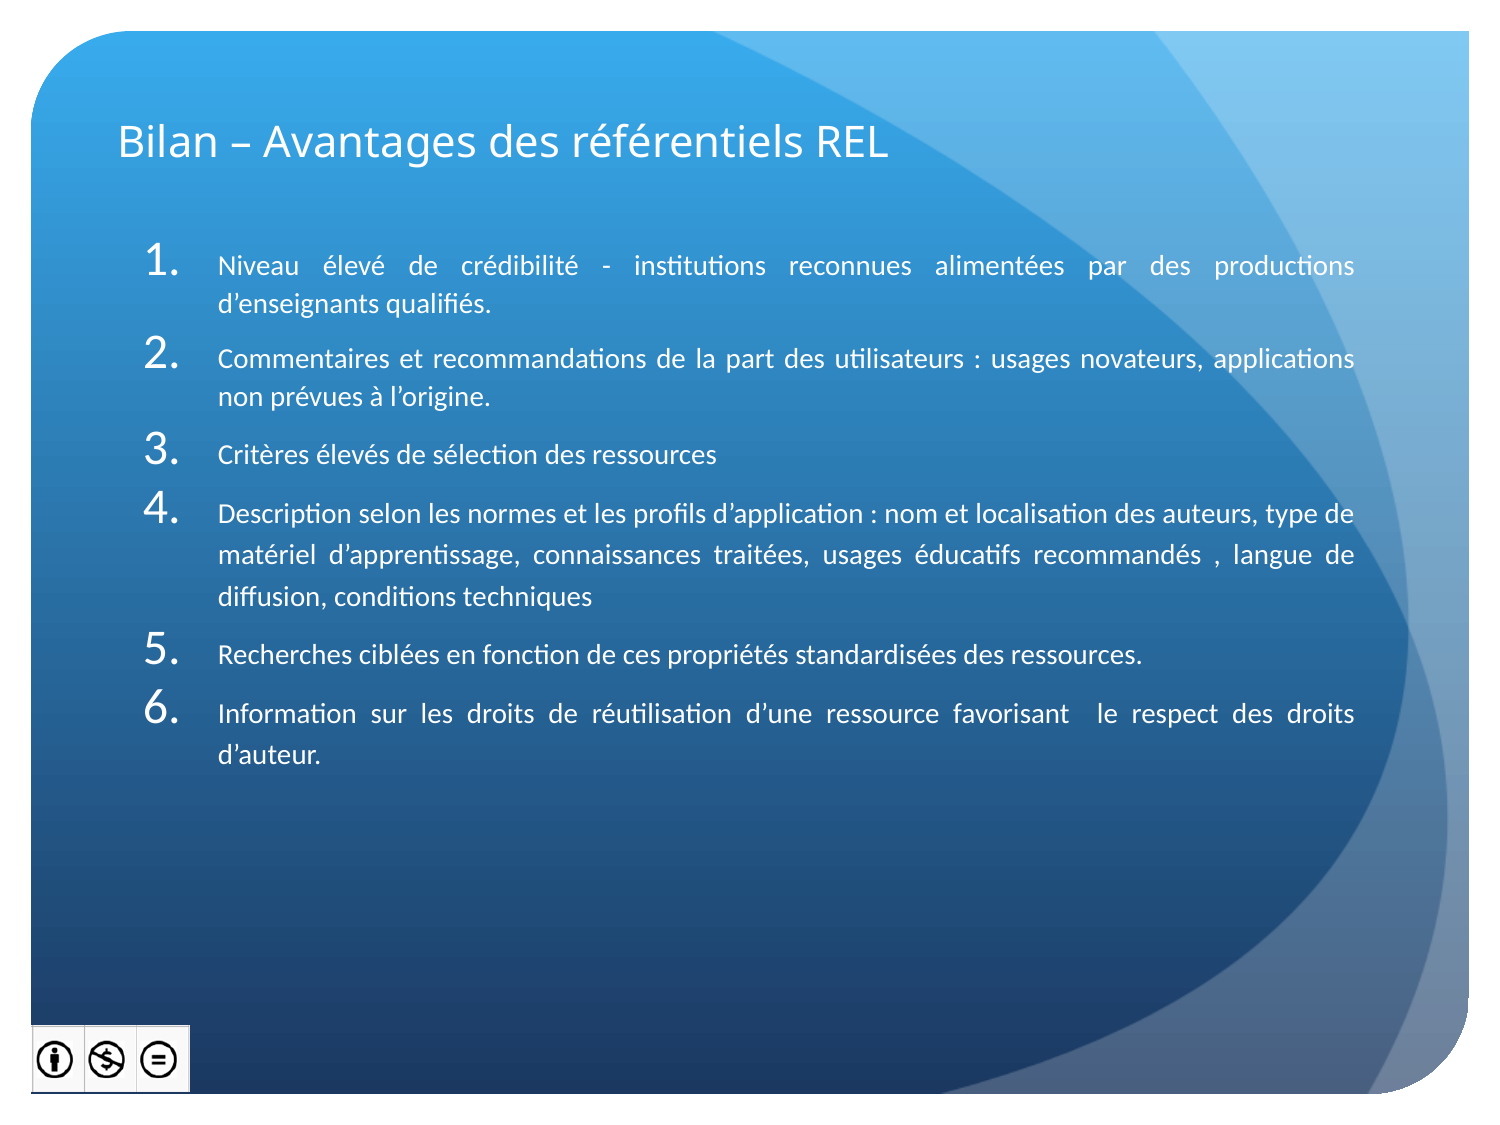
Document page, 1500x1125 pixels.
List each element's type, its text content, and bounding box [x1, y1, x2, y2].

title Bilan – Avantages des référentiels REL [102, 39, 1475, 181]
list Niveau élevé de crédibilité - institutions reconnues alimentées par des productions d’enseignants qualifiés. Commentaires et recommandations de la part des utilisateurs : usages novateurs, applications non prévues à l’origine. Critères élevés de sélection des ressources Description selon les normes et les profils d’application : nom et localisation des auteurs, type de matériel d’apprentissage, connaissances traitées, usages éducatifs recommandés , langue de diffusion, conditions techniques Recherches ciblées en fonction de ces propriétés standardisées des ressources. Information sur les droits de réutilisation d’une ressource favorisant le respect des droits d’auteur. [127, 235, 1372, 1049]
picture [24, 30, 1473, 1094]
